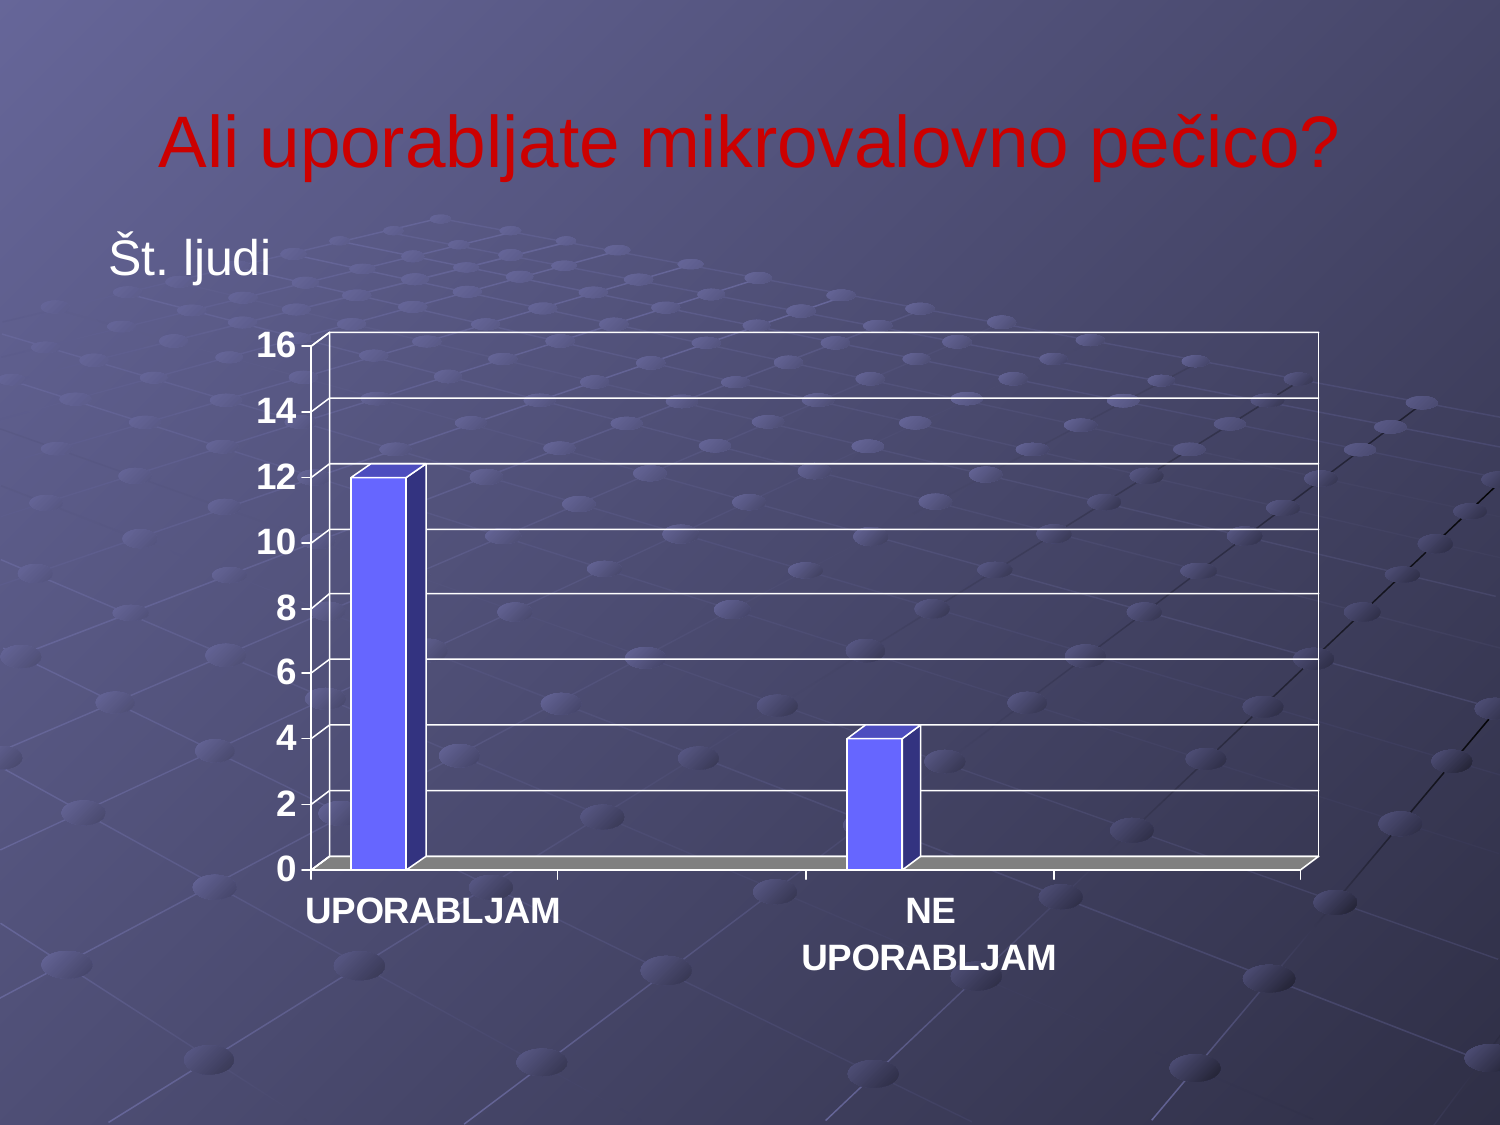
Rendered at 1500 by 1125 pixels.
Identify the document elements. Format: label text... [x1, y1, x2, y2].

picture [122, 289, 1446, 1017]
text_box Št. ljudi [29, 220, 337, 292]
chart [123, 290, 1447, 1020]
title Ali uporabljate mikrovalovno pečico? [75, 45, 1425, 233]
